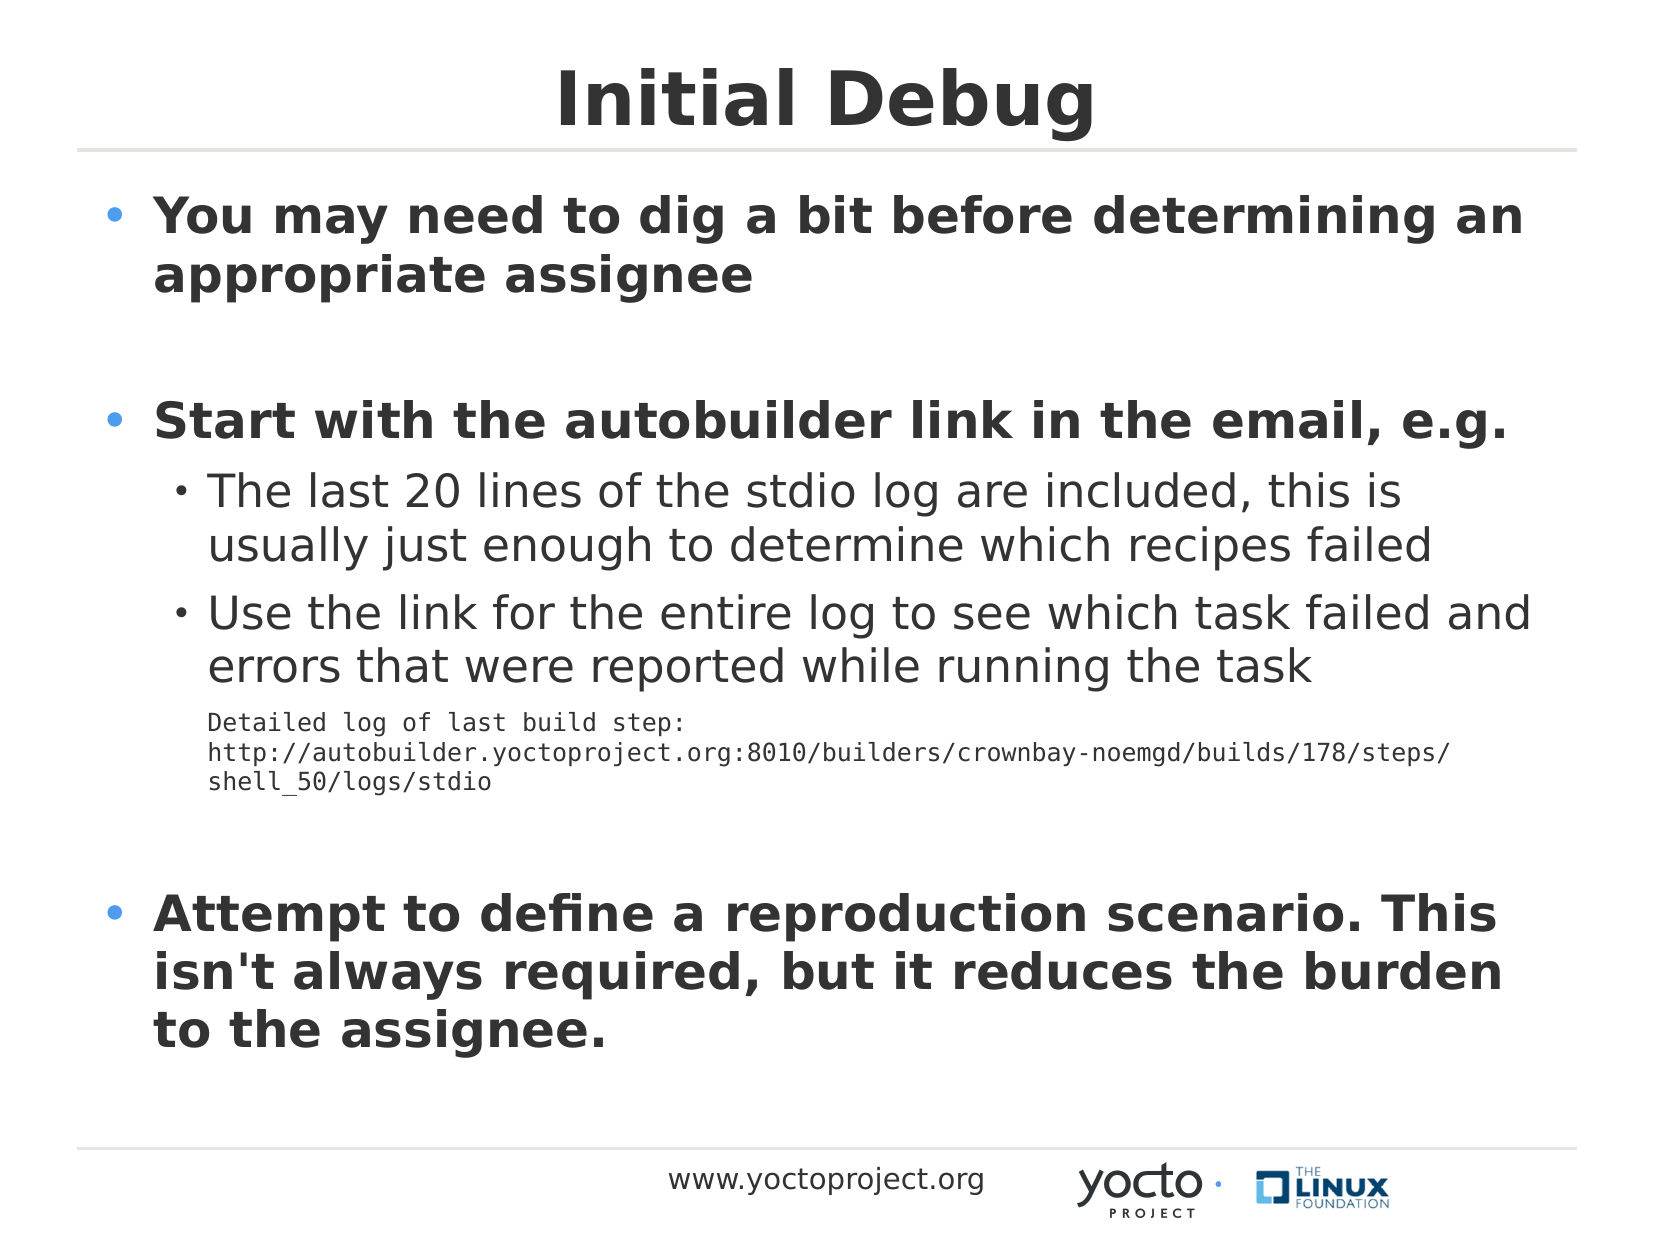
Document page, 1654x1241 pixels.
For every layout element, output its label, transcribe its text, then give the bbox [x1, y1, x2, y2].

list You may need to dig a bit before determining an appropriate assignee Start with the autobuilder link in the email, e.g. The last 20 lines of the stdio log are included, this is usually just enough to determine which recipes failed Use the link for the entire log to see which task failed and errors that were reported while running the task Detailed log of last build step: http://autobuilder.yoctoproject.org:8010/builders/crownbay-noemgd/builds/178/steps/shell_50/logs/stdio Attempt to define a reproduction scenario. This isn't always required, but it reduces the burden to the assignee. [82, 187, 1571, 1141]
picture [1077, 1162, 1221, 1218]
picture [1252, 1162, 1392, 1211]
title Initial Debug [82, 49, 1571, 151]
